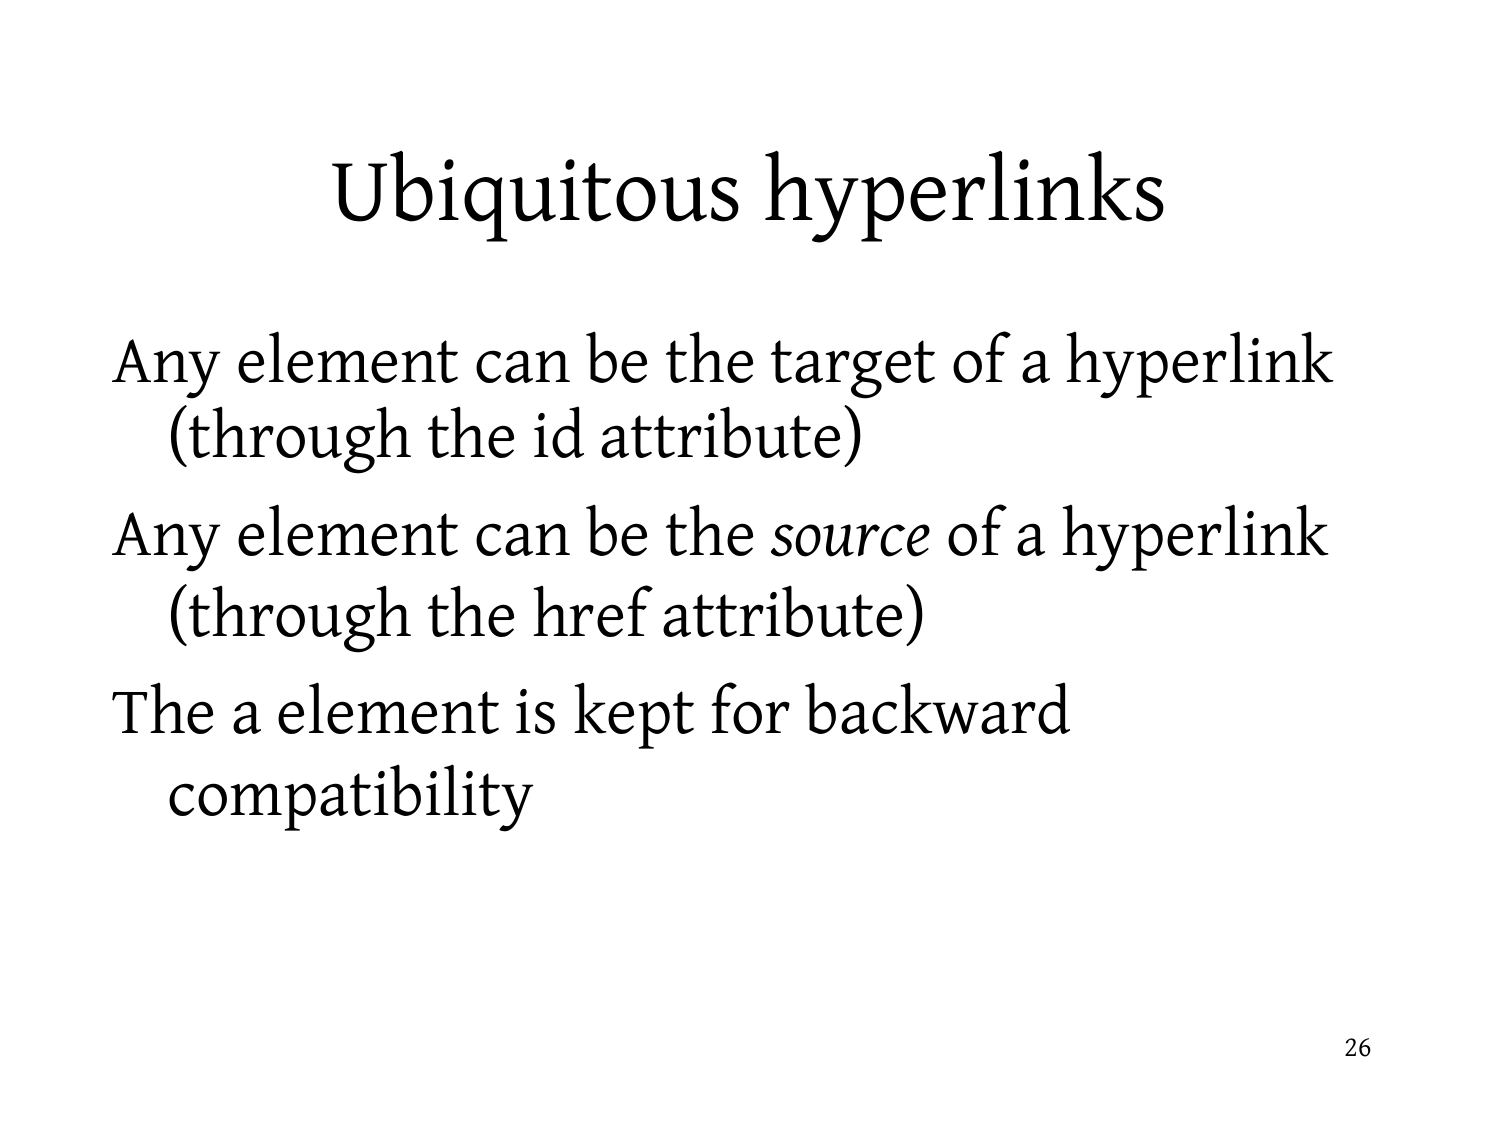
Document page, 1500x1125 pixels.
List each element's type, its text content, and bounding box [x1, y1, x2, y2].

title Ubiquitous hyperlinks [112, 63, 1387, 324]
list Any element can be the target of a hyperlink (through the id attribute) Any element can be the source of a hyperlink (through the href attribute) The a element is kept for backward compatibility [112, 324, 1387, 1000]
